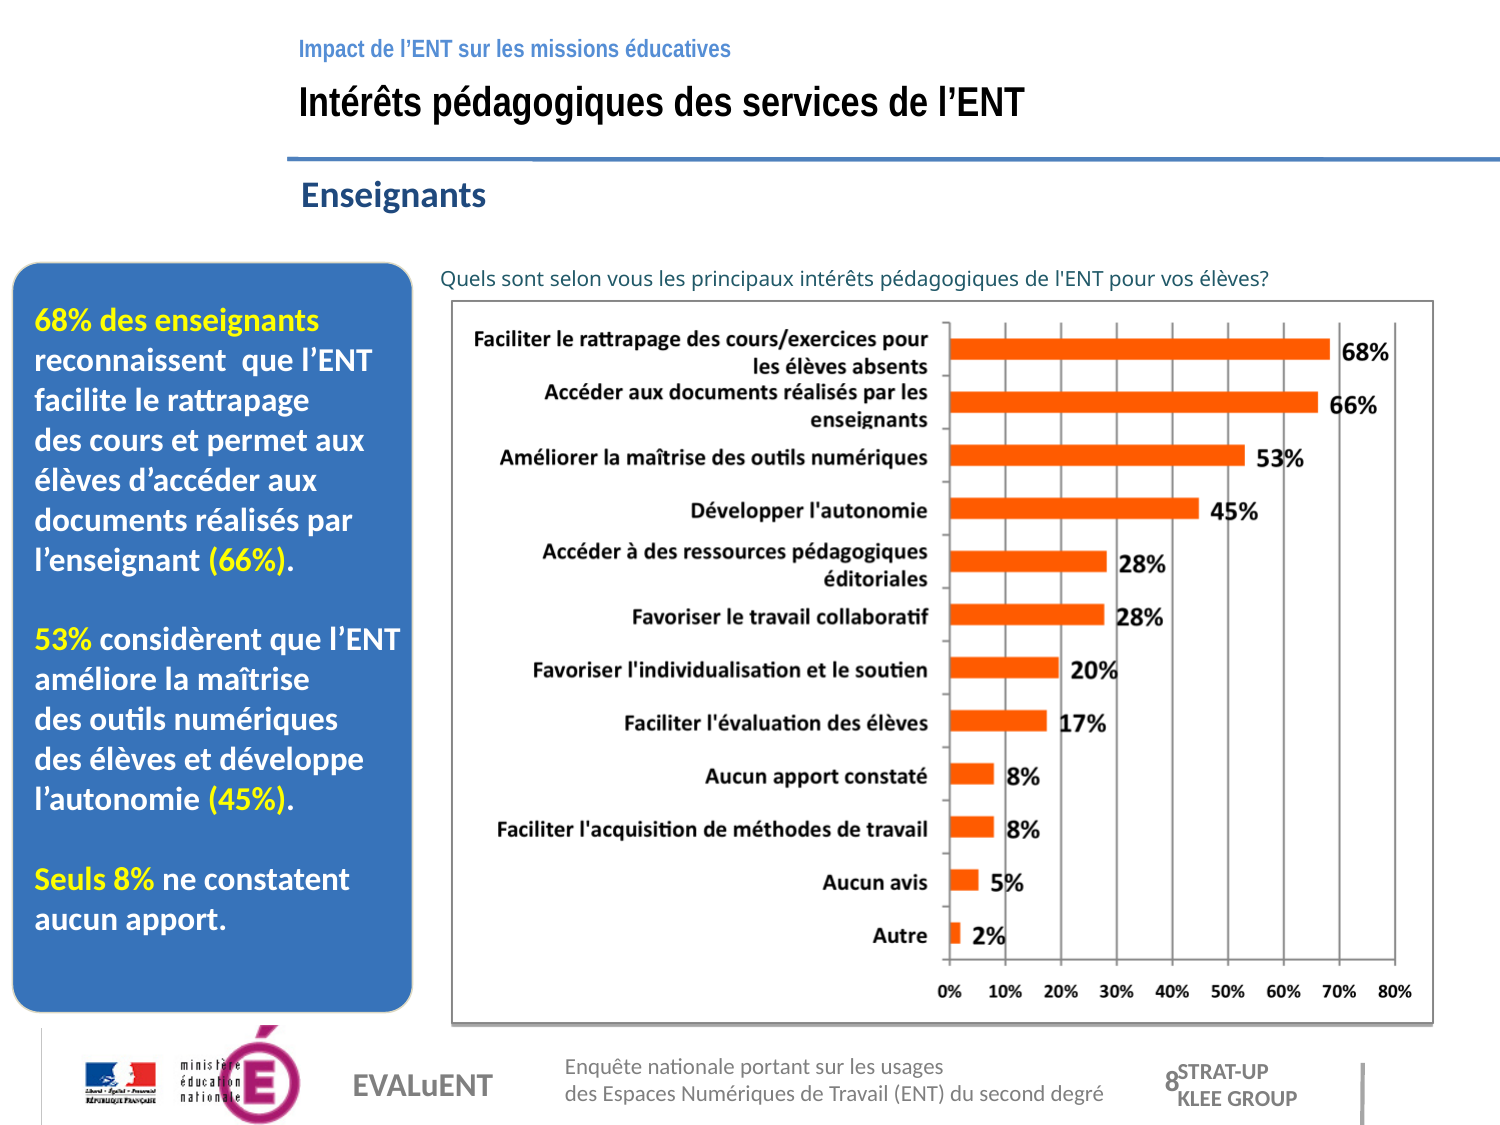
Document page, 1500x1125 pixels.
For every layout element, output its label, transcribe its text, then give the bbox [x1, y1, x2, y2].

text_box 68% des enseignants reconnaissent que l’ENT facilite le rattrapage des cours et permet aux élèves d’accéder aux documents réalisés par l’enseignant (66%). 53% considèrent que l’ENT améliore la maîtrise des outils numériques des élèves et développe l’autonomie (45%). Seuls 8% ne constatent aucun apport. [12, 262, 413, 1013]
text_box [1074, 1050, 1426, 1110]
picture [450, 299, 1435, 1026]
text_box Impact de l’ENT sur les missions éducatives Intérêts pédagogiques des services de l’ENT [284, 25, 1500, 100]
text_box Enseignants [286, 162, 504, 224]
text_box Quels sont selon vous les principaux intérêts pédagogiques de l'ENT pour vos élèves? [425, 258, 1500, 300]
